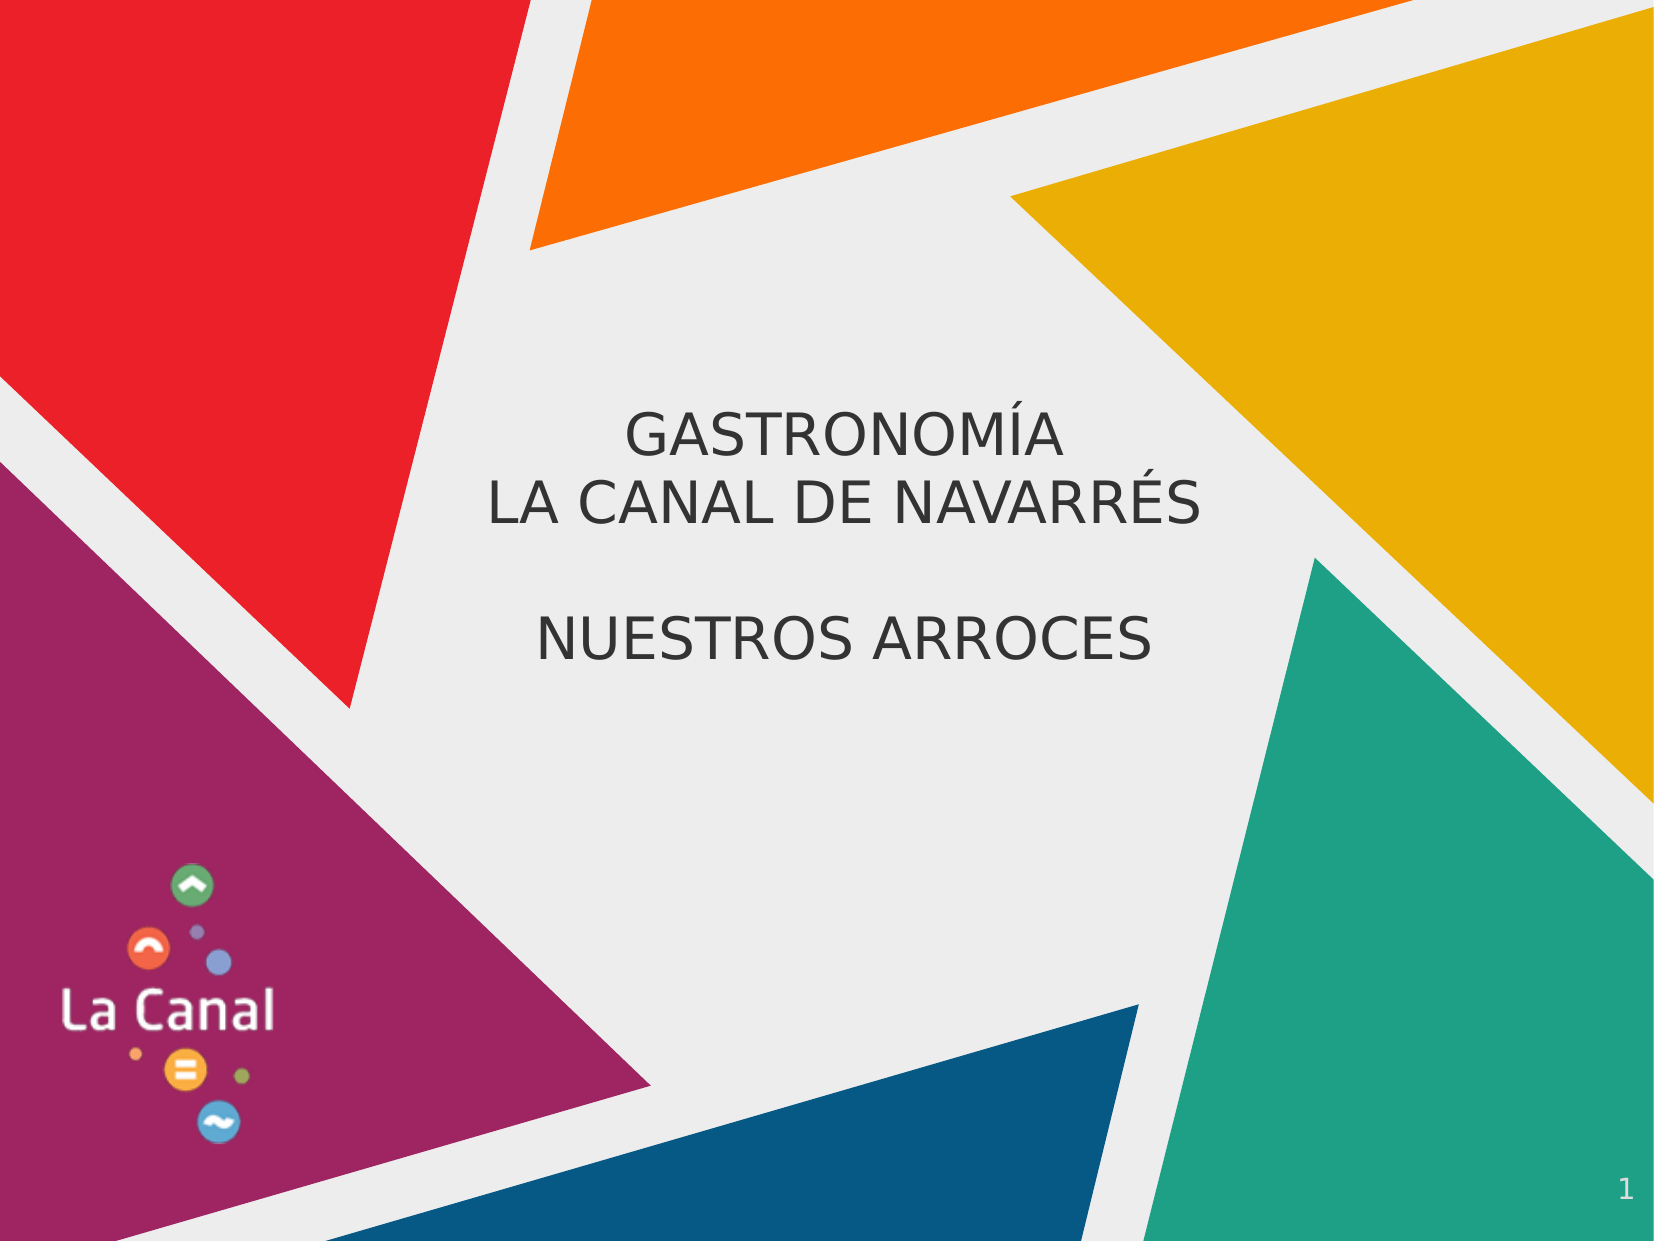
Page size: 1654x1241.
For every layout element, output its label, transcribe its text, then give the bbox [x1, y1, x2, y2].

picture [59, 862, 279, 1146]
title GASTRONOMÍA LA CANAL DE NAVARRÉS NUESTROS ARROCES [271, 94, 1418, 981]
